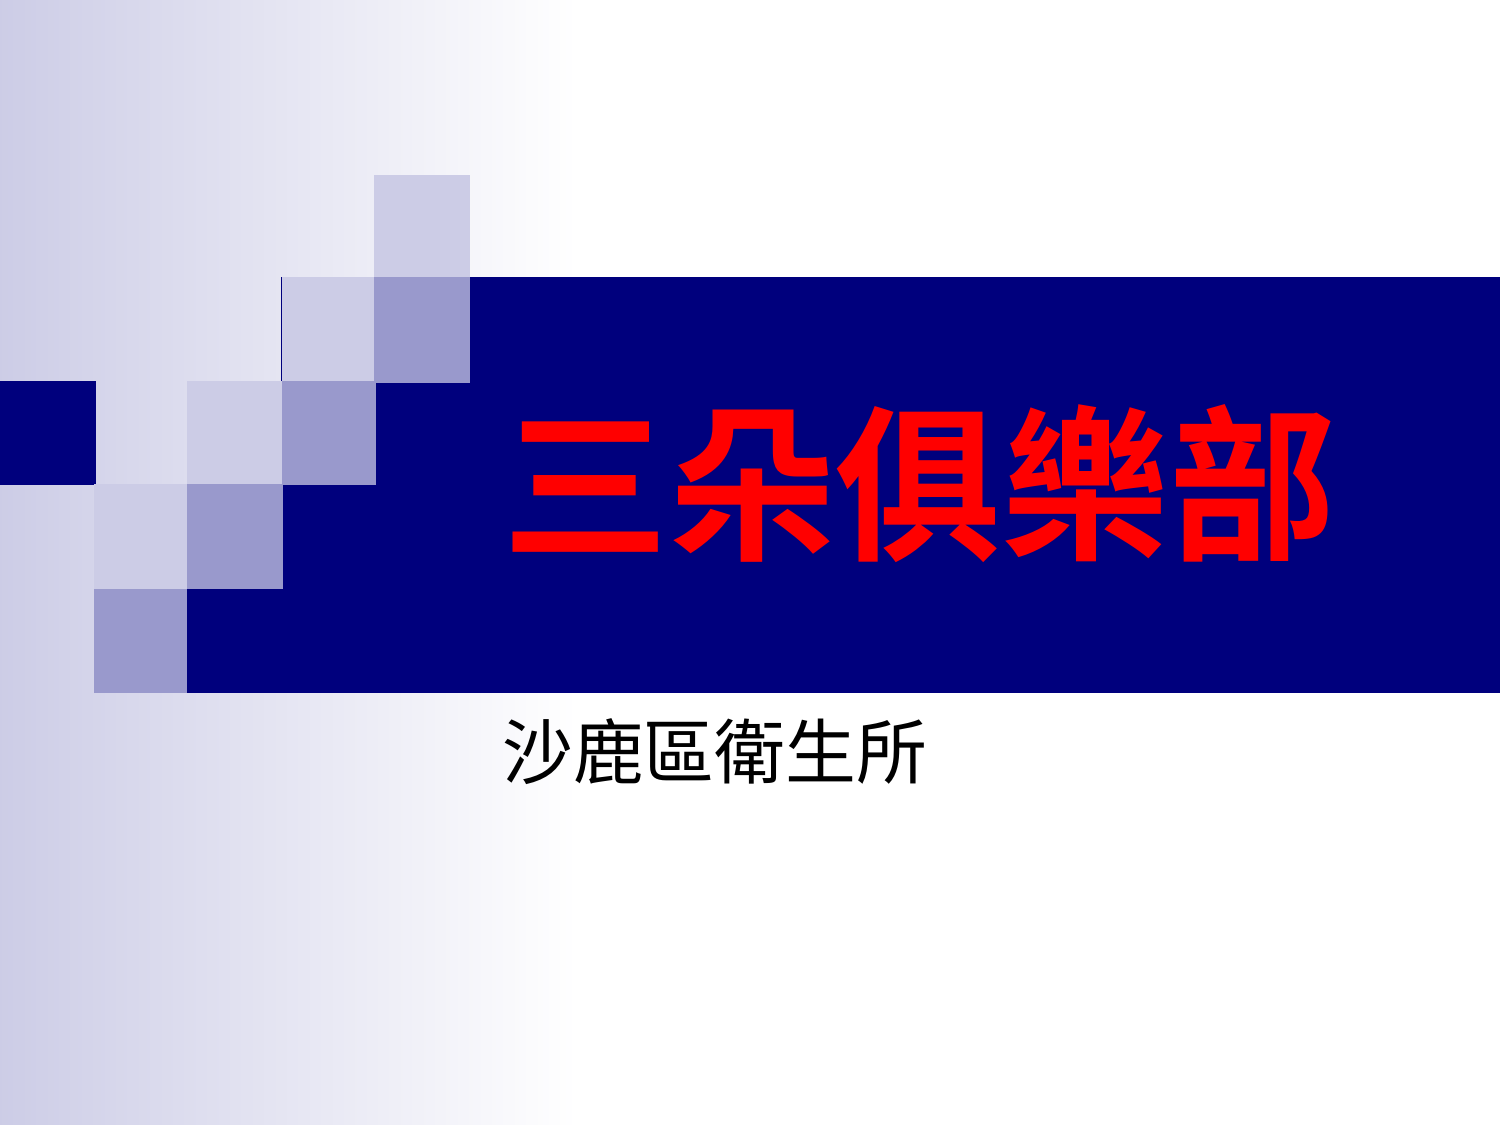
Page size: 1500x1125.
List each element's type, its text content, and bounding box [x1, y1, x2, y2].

subtitle 沙鹿區衛生所 [487, 699, 1476, 988]
title 三朵俱樂部 [487, 299, 1476, 663]
